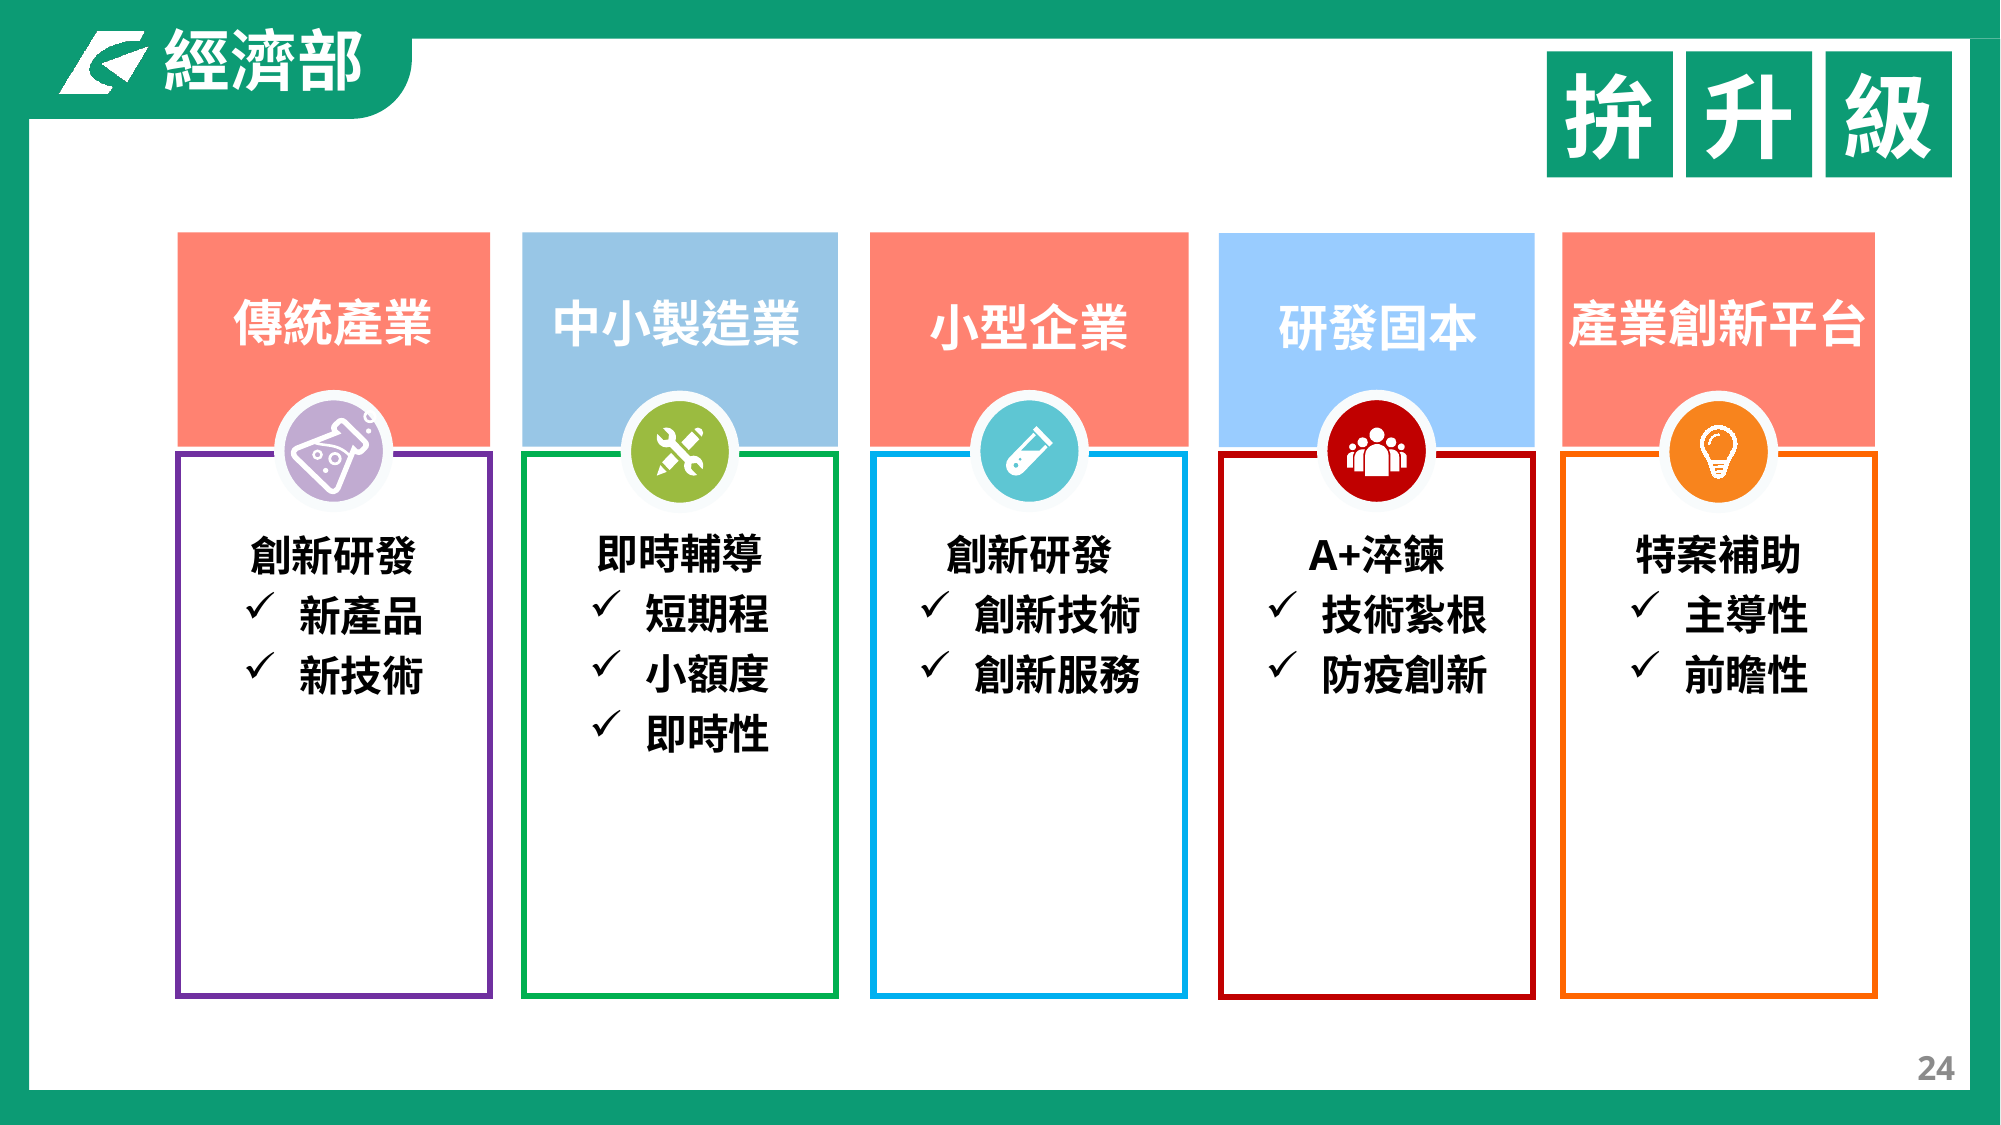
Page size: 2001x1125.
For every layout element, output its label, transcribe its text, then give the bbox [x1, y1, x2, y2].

text_box 創新研發 創新技術 創新服務 [902, 510, 1156, 706]
text_box 升 [1686, 51, 1813, 178]
text_box [522, 360, 838, 508]
text_box 創新研發 新產品 新技術 [228, 512, 440, 708]
picture [58, 31, 149, 94]
text_box [870, 232, 1189, 507]
text_box 中小製造業 [510, 284, 844, 360]
text_box [177, 232, 491, 507]
slide_number <編號> [1520, 1039, 1971, 1100]
text_box 即時輔導 短期程 小額度 即時性 [574, 510, 786, 766]
text_box [522, 232, 838, 284]
text_box [1562, 232, 1875, 284]
text_box [1562, 360, 1875, 508]
text_box 傳統產業 [177, 272, 490, 360]
text_box [1218, 233, 1535, 508]
text_box 產業創新平台 [1548, 284, 1889, 360]
text_box 特案補助 主導性 前瞻性 [1612, 510, 1825, 706]
text_box 研發固本 [1222, 277, 1535, 365]
text_box 拚 [1546, 51, 1673, 178]
text_box 小型企業 [873, 276, 1186, 364]
text_box 級 [1825, 51, 1952, 178]
text_box A+淬鍊 技術紮根 防疫創新 [1250, 511, 1504, 707]
